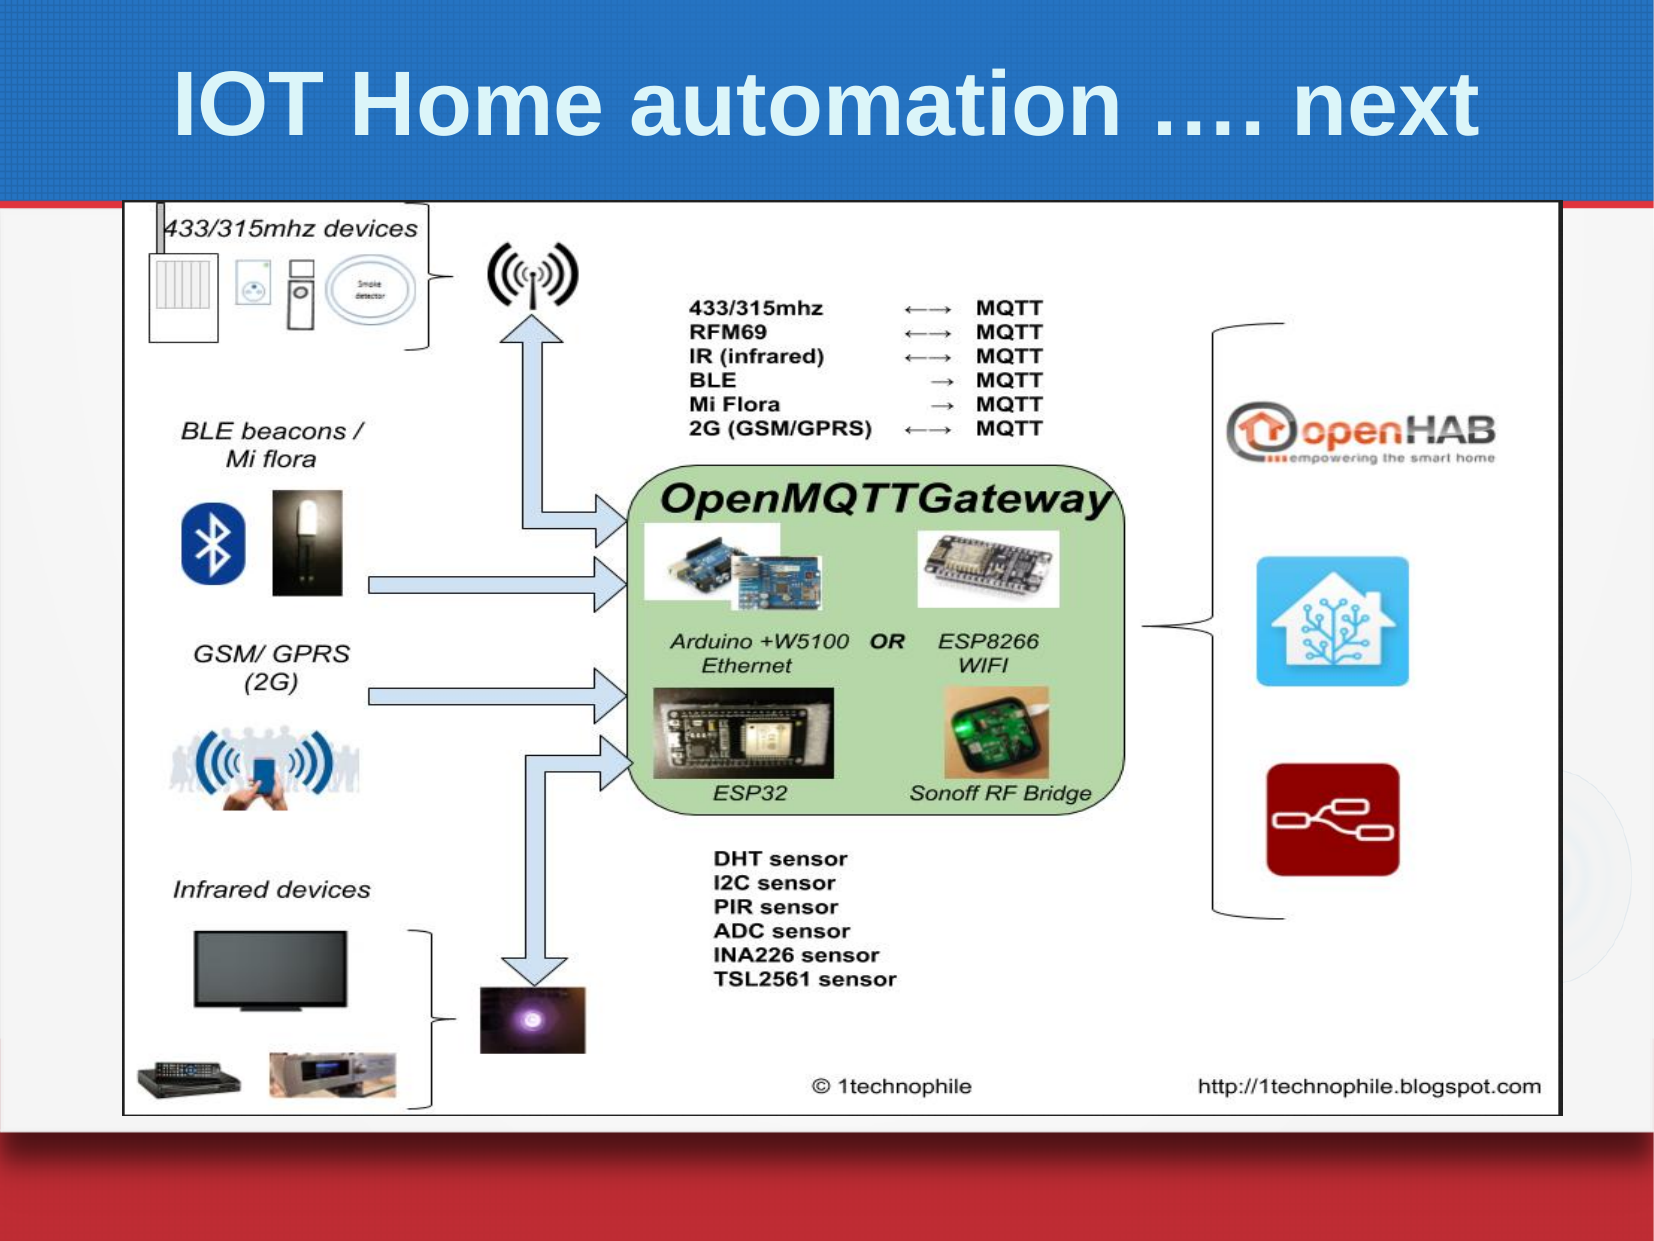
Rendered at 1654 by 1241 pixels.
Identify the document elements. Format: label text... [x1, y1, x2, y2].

picture [0, 0, 1654, 1241]
title IOT Home automation …. next [82, 20, 1571, 186]
